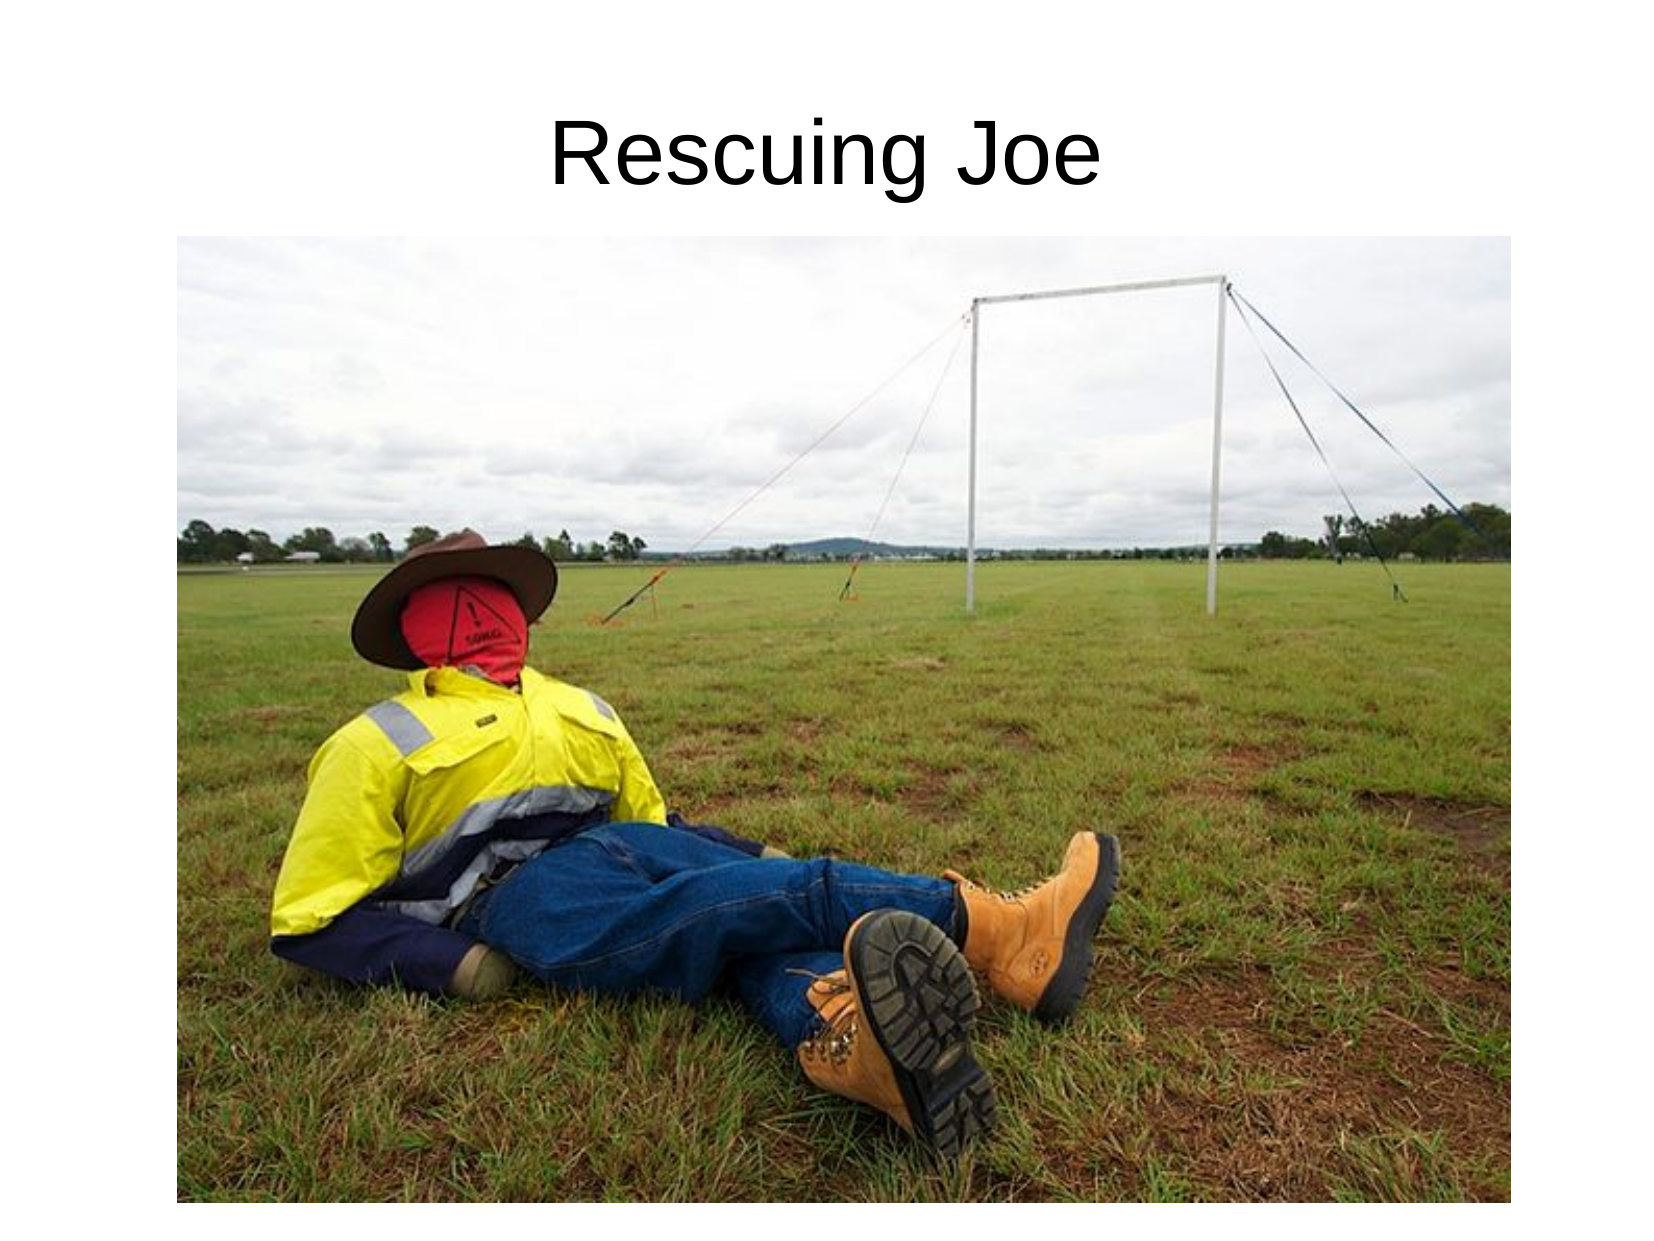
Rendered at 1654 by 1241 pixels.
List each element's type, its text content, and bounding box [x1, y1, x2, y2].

picture [177, 236, 1511, 1203]
title Rescuing Joe [82, 49, 1571, 257]
